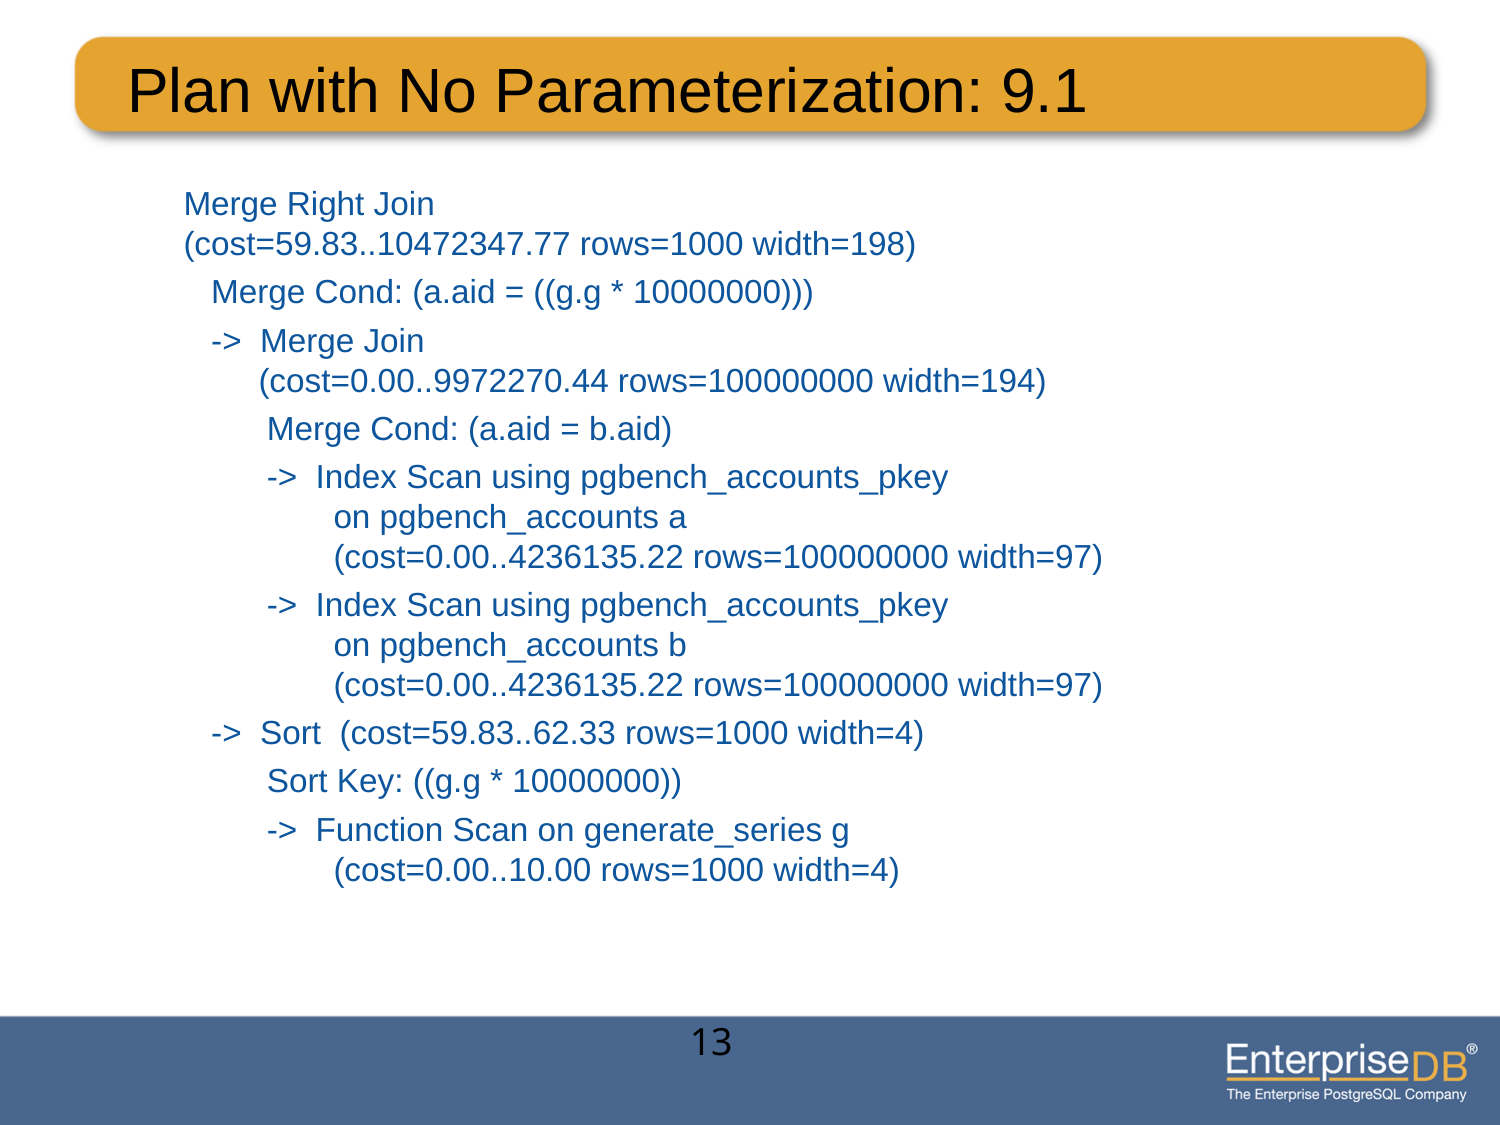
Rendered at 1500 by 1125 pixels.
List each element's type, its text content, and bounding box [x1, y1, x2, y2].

picture [0, 0, 1500, 1125]
title Plan with No Parameterization: 9.1 [112, 37, 1388, 138]
slide_number <number> [675, 1010, 825, 1125]
list Merge Right Join (cost=59.83..10472347.77 rows=1000 width=198) Merge Cond: (a.aid = ((g.g * 10000000))) -> Merge Join (cost=0.00..9972270.44 rows=100000000 width=194) Merge Cond: (a.aid = b.aid) -> Index Scan using pgbench_accounts_pkey on pgbench_accounts a (cost=0.00..4236135.22 rows=100000000 width=97) -> Index Scan using pgbench_accounts_pkey on pgbench_accounts b (cost=0.00..4236135.22 rows=100000000 width=97) -> Sort (cost=59.83..62.33 rows=1000 width=4) Sort Key: ((g.g * 10000000)) -> Function Scan on generate_series g (cost=0.00..10.00 rows=1000 width=4) [112, 174, 1388, 963]
